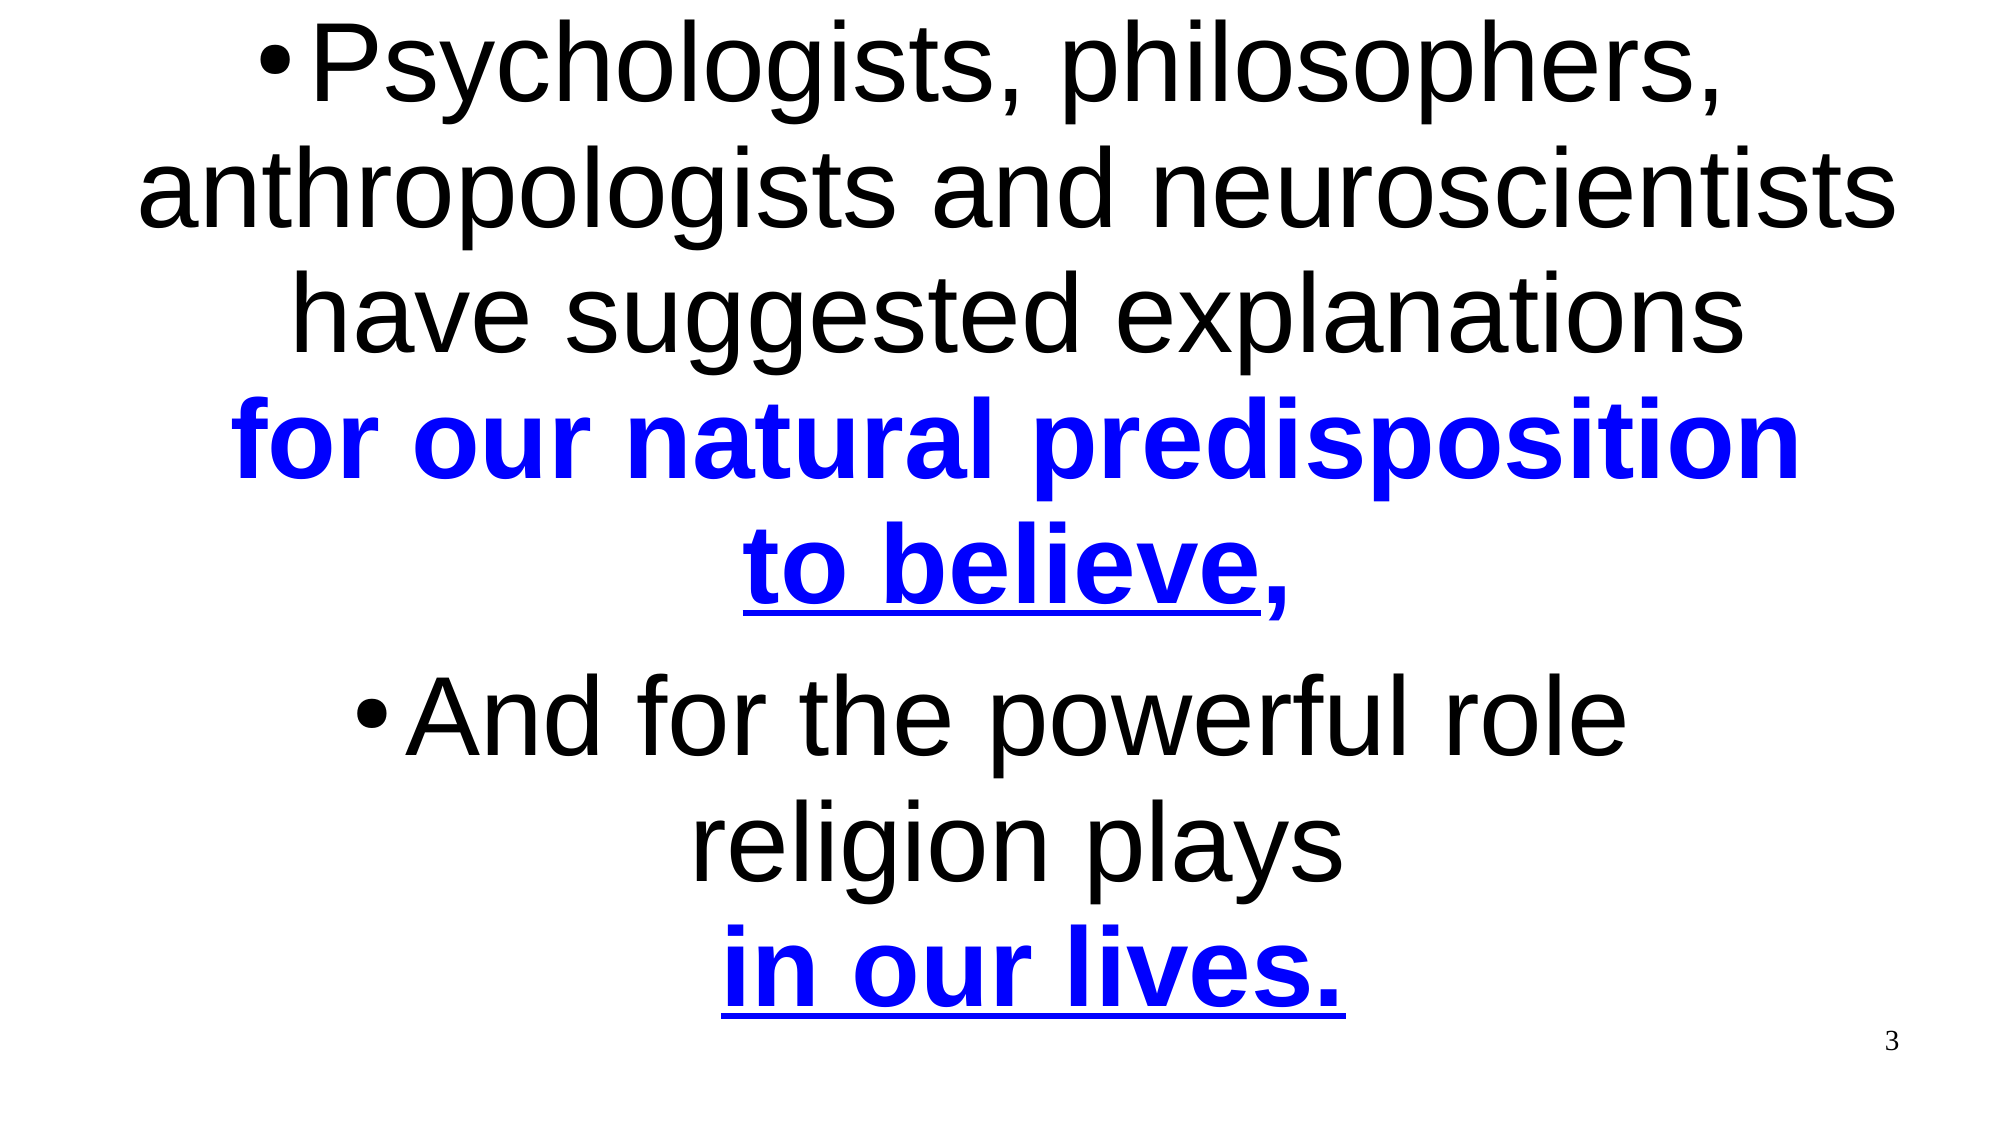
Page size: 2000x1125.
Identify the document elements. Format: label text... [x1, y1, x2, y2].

list Psychologists, philosophers, anthropologists and neuroscientists have suggested explanations for our natural predisposition to believe, And for the powerful role religion plays in our lives. [0, 0, 1996, 1123]
